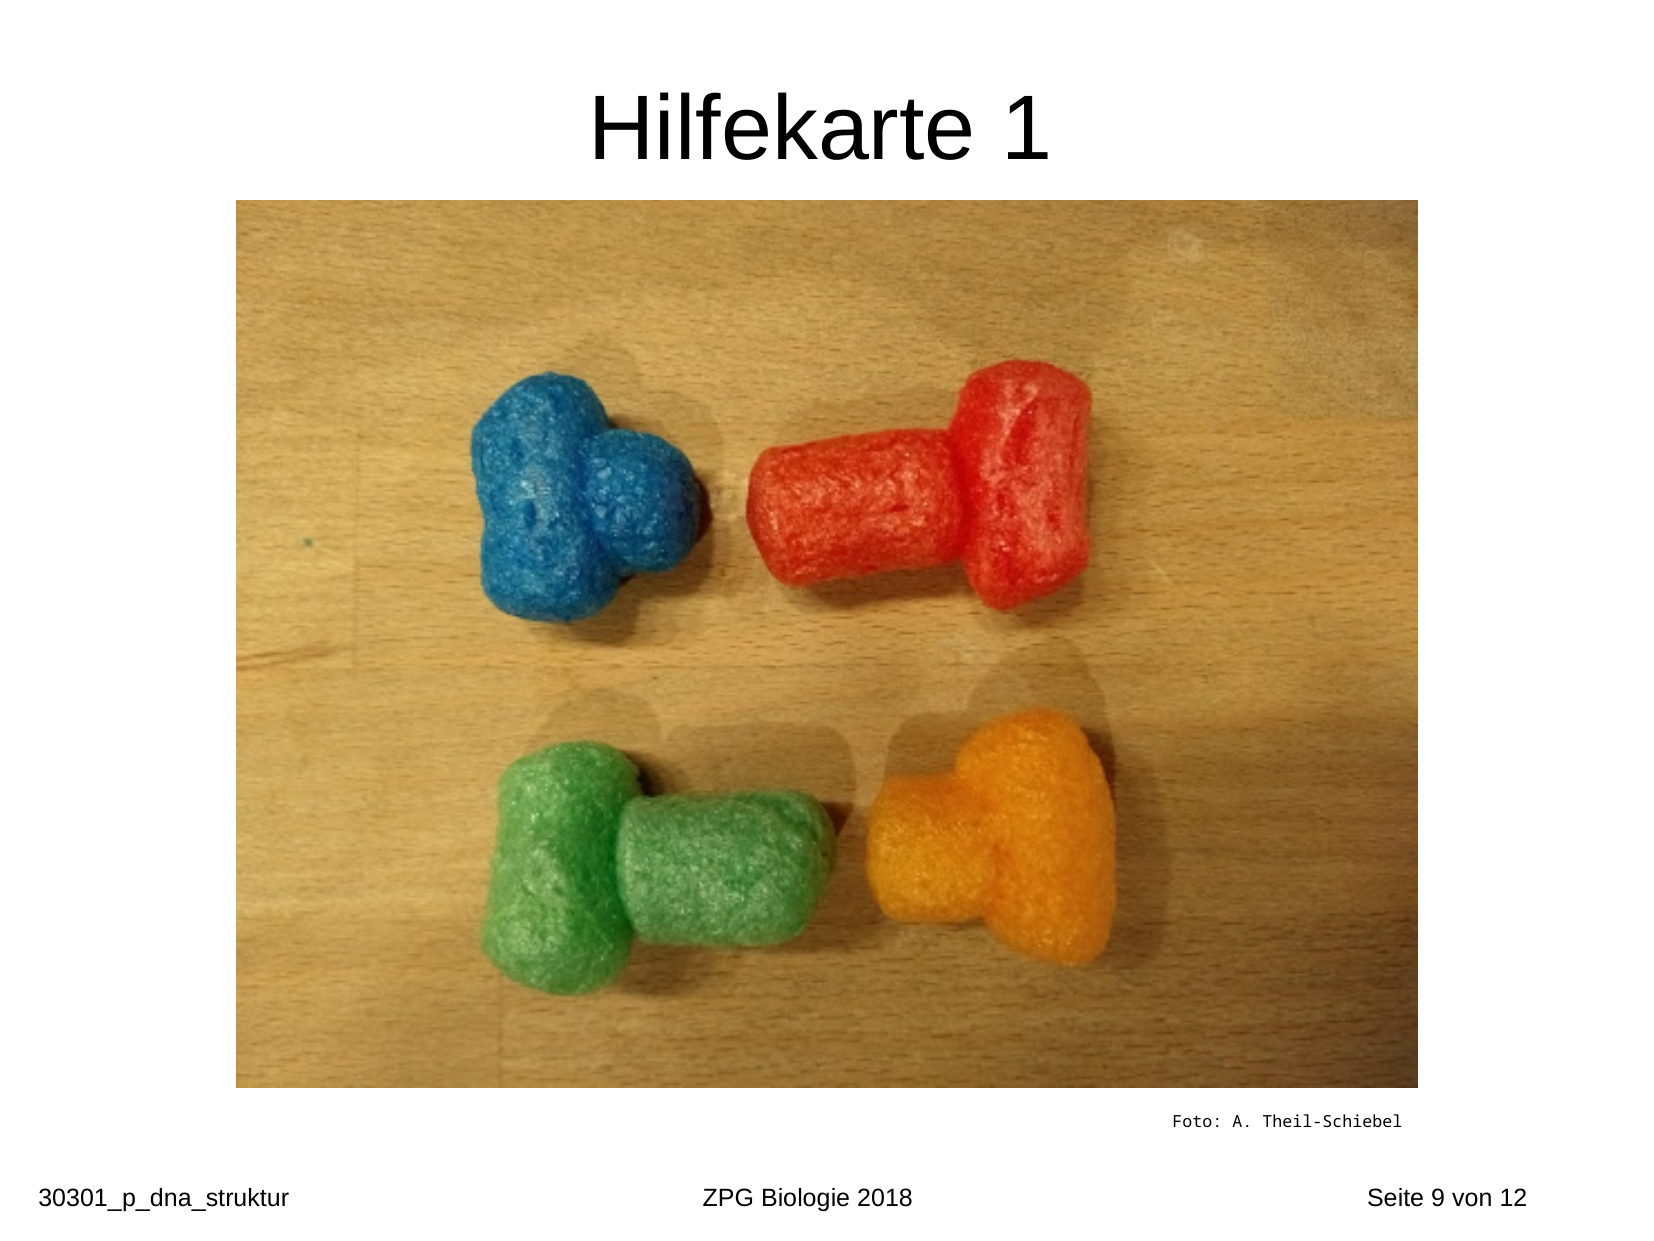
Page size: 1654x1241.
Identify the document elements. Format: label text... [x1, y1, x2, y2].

text_box Foto: A. Theil-Schiebel [874, 1102, 1418, 1146]
title Hilfekarte 1 [189, 70, 1453, 186]
picture [236, 200, 1418, 1088]
text_box 30301_p_dna_struktur ZPG Biologie 2018 Seite 9 von 12 [23, 1176, 1619, 1220]
